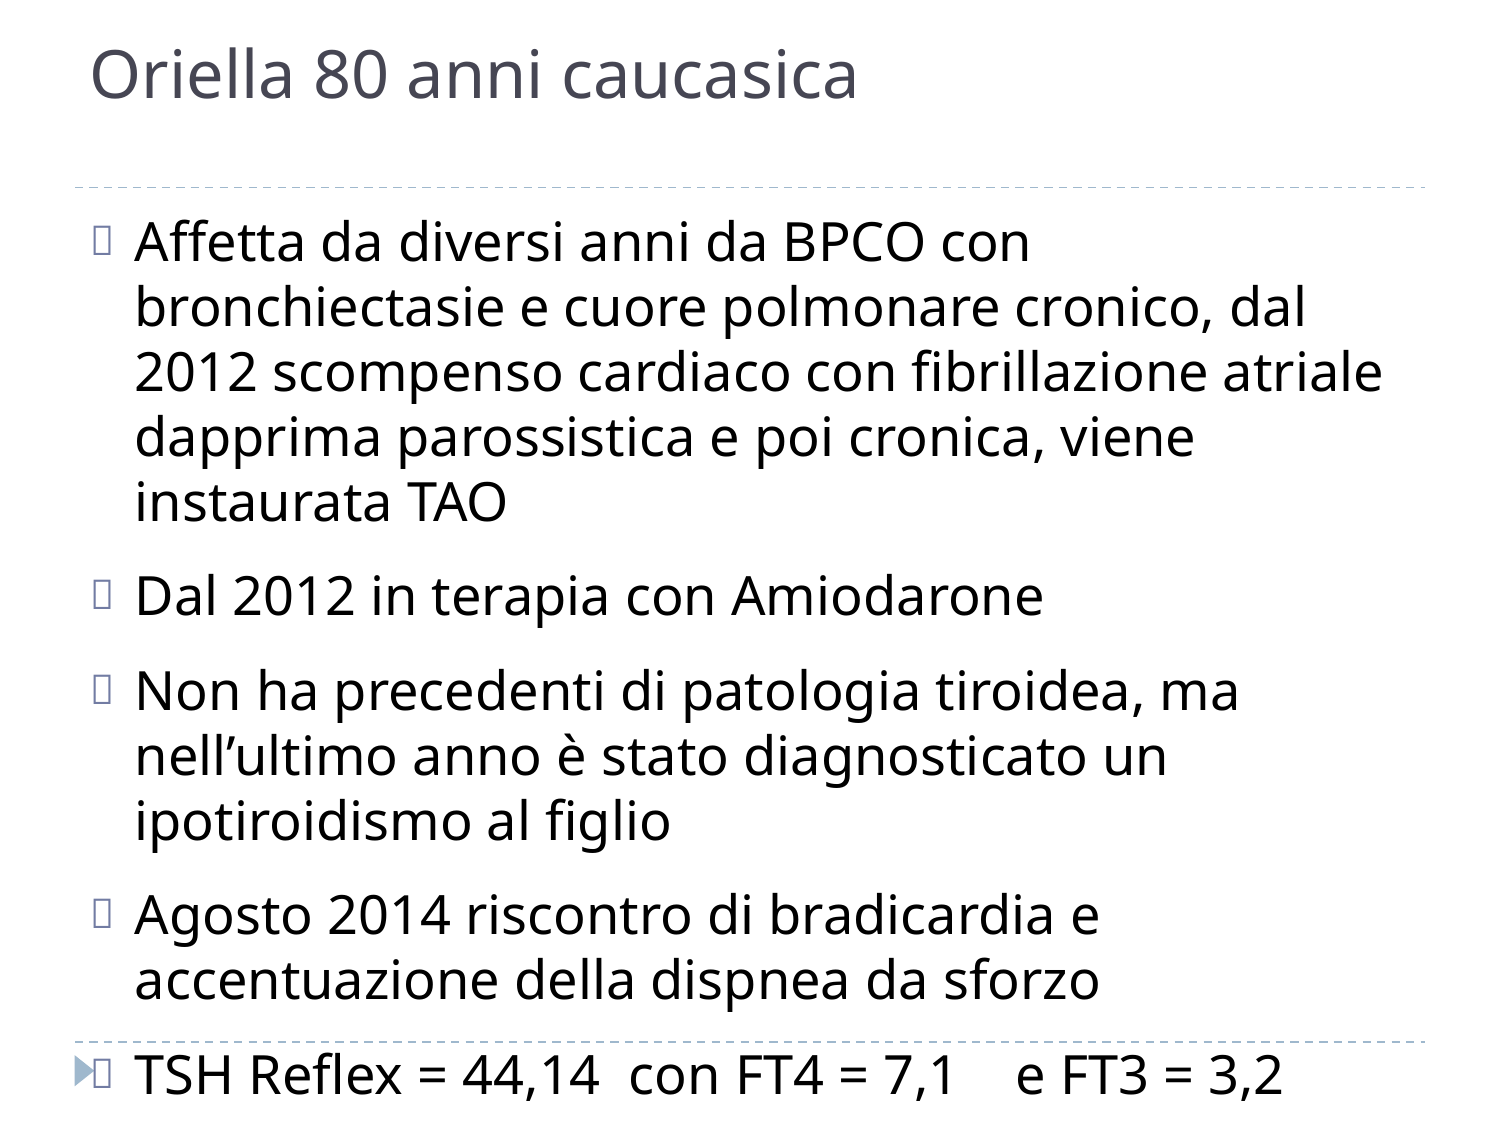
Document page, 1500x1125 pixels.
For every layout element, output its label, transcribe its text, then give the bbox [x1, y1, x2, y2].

list Affetta da diversi anni da BPCO con bronchiectasie e cuore polmonare cronico, dal 2012 scompenso cardiaco con fibrillazione atriale dapprima parossistica e poi cronica, viene instaurata TAO Dal 2012 in terapia con Amiodarone Non ha precedenti di patologia tiroidea, ma nell’ultimo anno è stato diagnosticato un ipotiroidismo al figlio Agosto 2014 riscontro di bradicardia e accentuazione della dispnea da sforzo TSH Reflex = 44,14 con FT4 = 7,1 e FT3 = 3,2 [75, 200, 1425, 1010]
title Oriella 80 anni caucasica [75, 24, 1425, 188]
